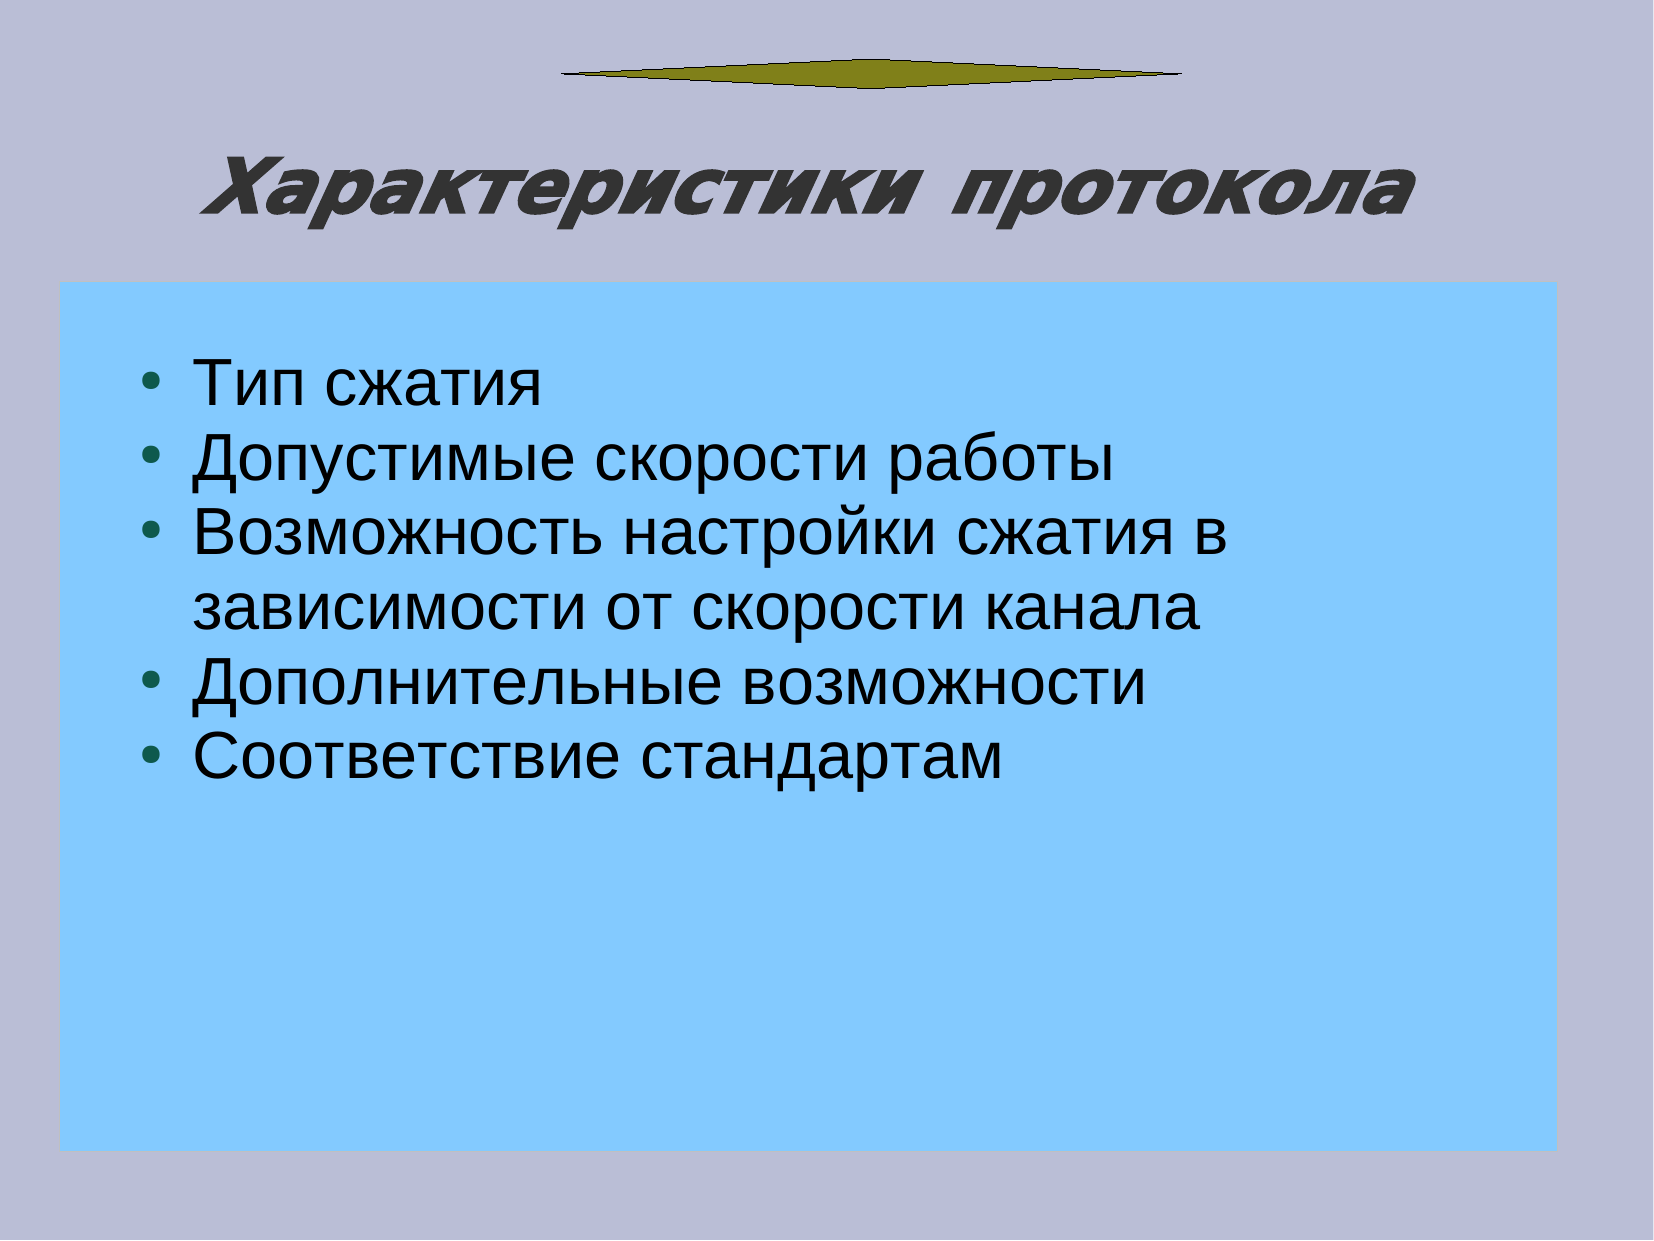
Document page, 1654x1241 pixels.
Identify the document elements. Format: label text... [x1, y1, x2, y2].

title Характеристики протокола [121, 91, 1534, 299]
list Тип сжатия Допустимые скорости работы Возможность настройки сжатия в зависимости от скорости канала Дополнительные возможности Соответствие стандартам [121, 344, 1534, 1127]
